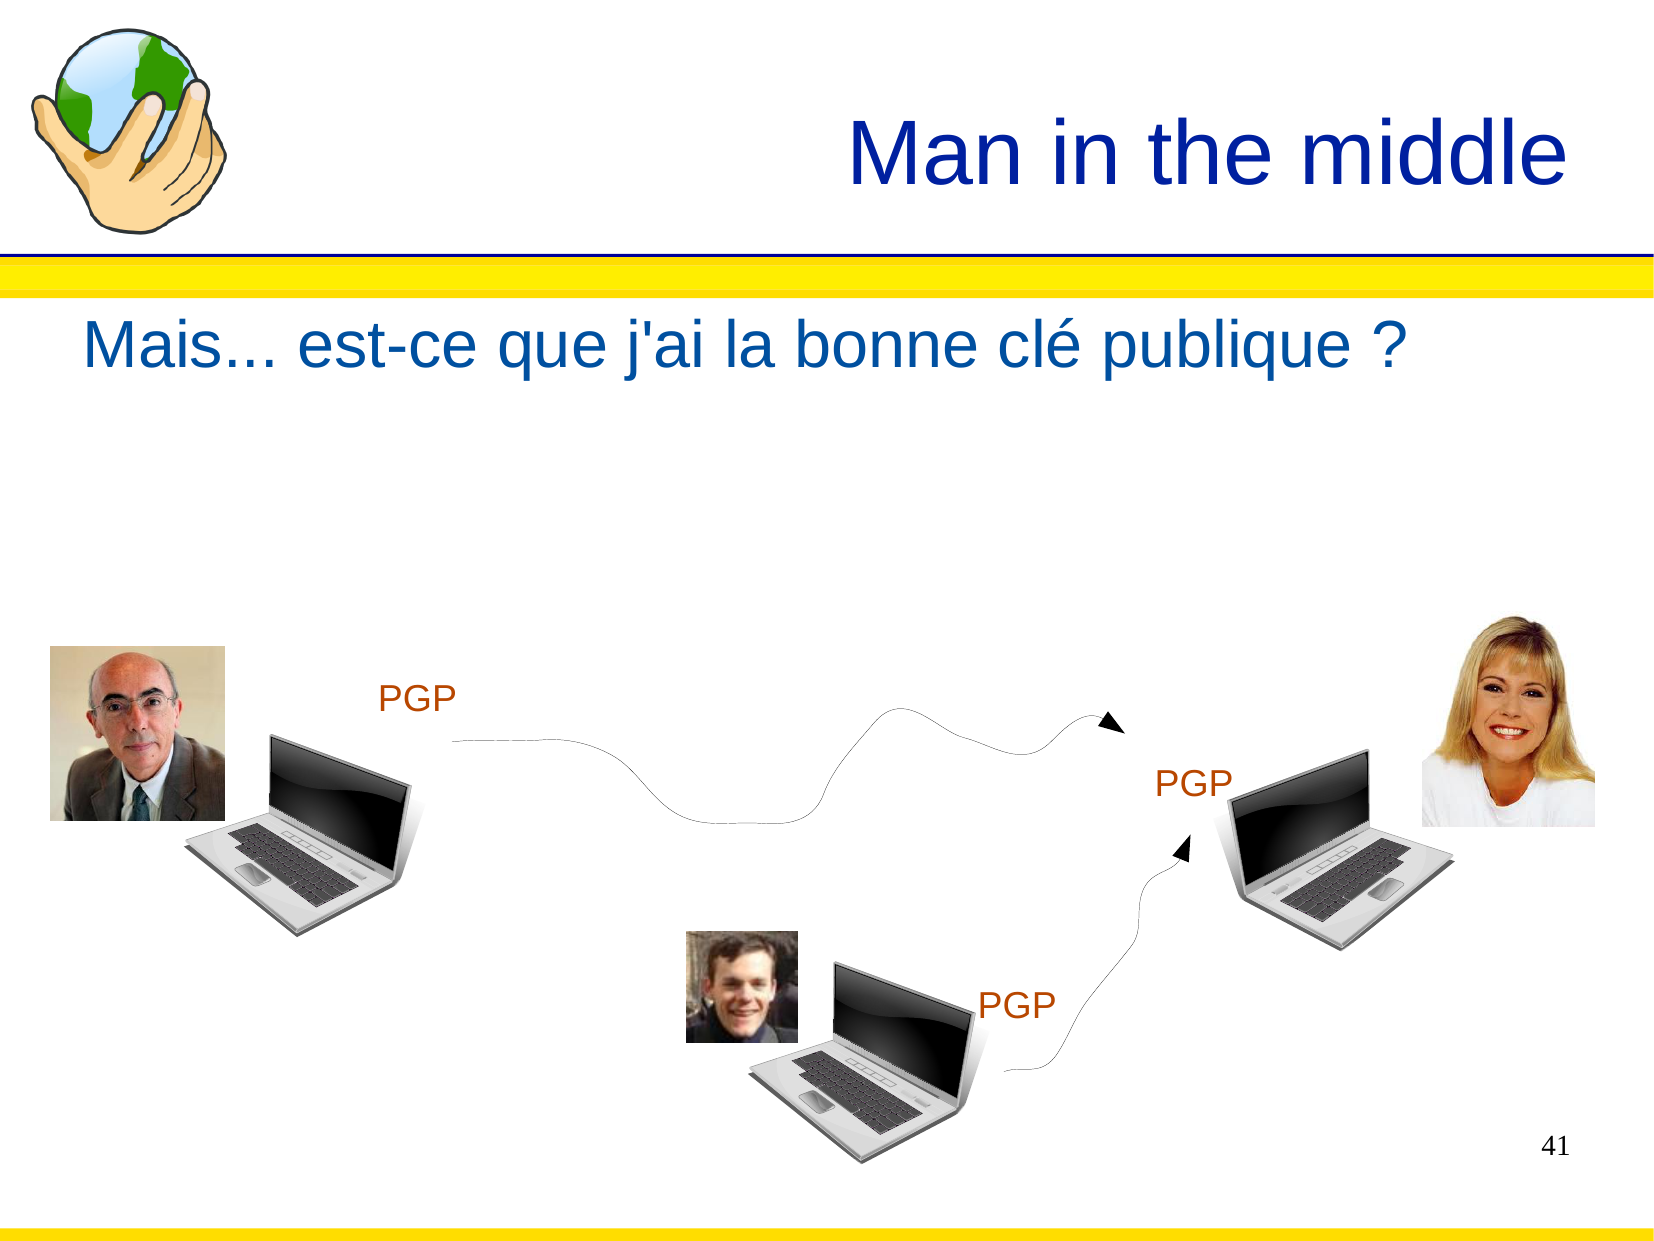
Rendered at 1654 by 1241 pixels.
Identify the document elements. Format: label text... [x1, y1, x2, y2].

text_box PGP [996, 976, 1072, 1034]
text_box PGP [363, 670, 473, 728]
picture [686, 931, 996, 1170]
title Man in the middle [372, 49, 1571, 257]
text_box PGP [1139, 755, 1207, 813]
picture [1207, 611, 1595, 957]
picture [11, 14, 246, 248]
list Mais... est-ce que j'ai la bonne clé publique ? [82, 307, 1571, 1126]
picture [50, 646, 432, 942]
